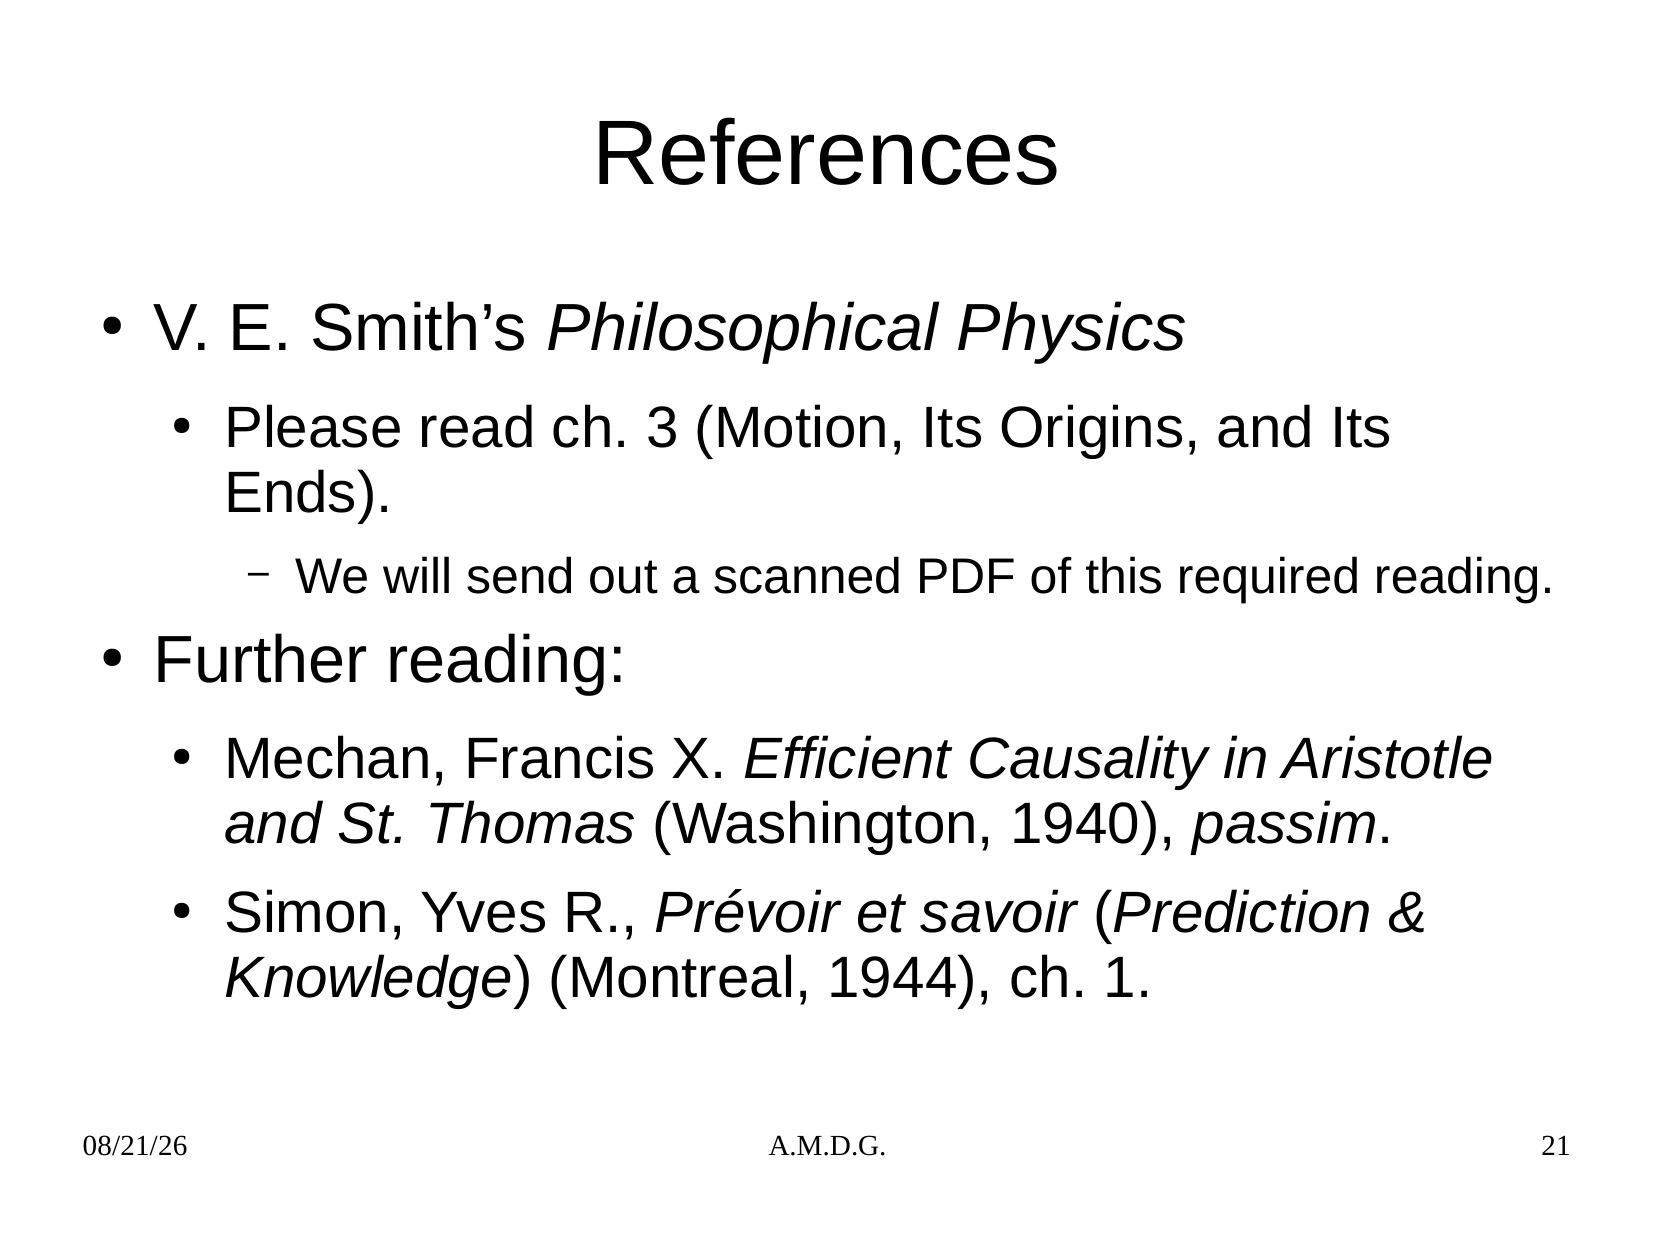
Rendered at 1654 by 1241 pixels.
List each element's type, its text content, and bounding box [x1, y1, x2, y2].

title References [82, 49, 1571, 257]
list V. E. Smith’s Philosophical Physics Please read ch. 3 (Motion, Its Origins, and Its Ends). We will send out a scanned PDF of this required reading. Further reading: Mechan, Francis X. Efficient Causality in Aristotle and St. Thomas (Washington, 1940), passim. Simon, Yves R., Prévoir et savoir (Prediction & Knowledge) (Montreal, 1944), ch. 1. [82, 290, 1571, 1109]
